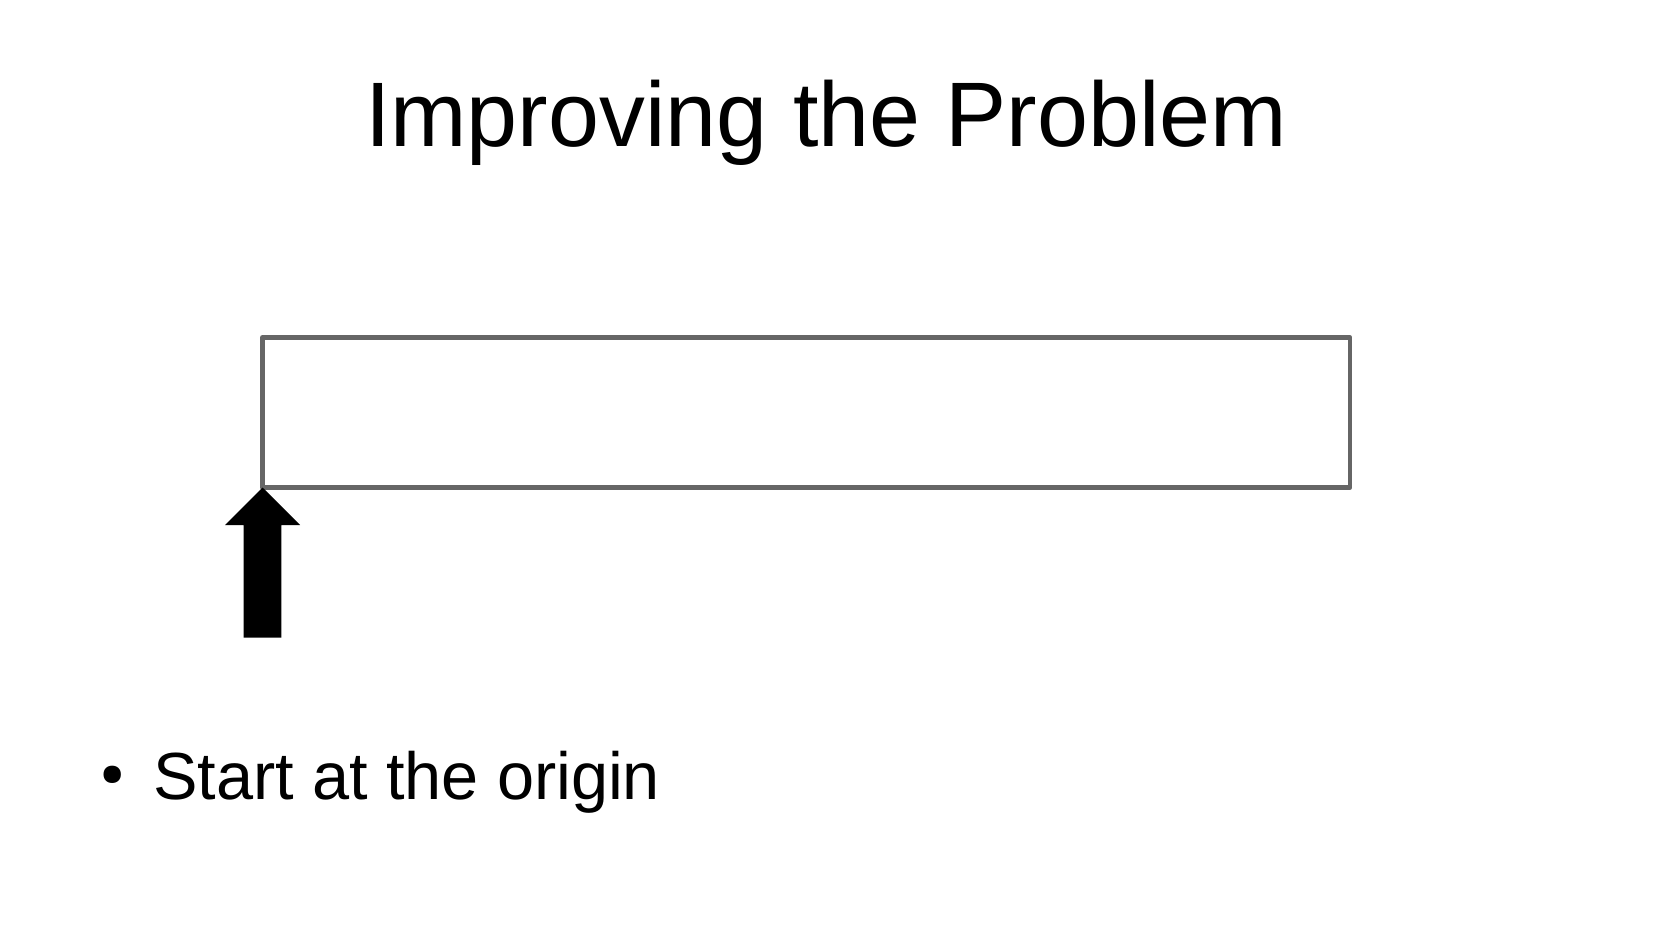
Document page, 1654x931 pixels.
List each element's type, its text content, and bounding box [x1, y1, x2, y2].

text_box [225, 337, 1350, 638]
title Improving the Problem [82, 37, 1571, 193]
list Start at the origin [82, 217, 1571, 901]
